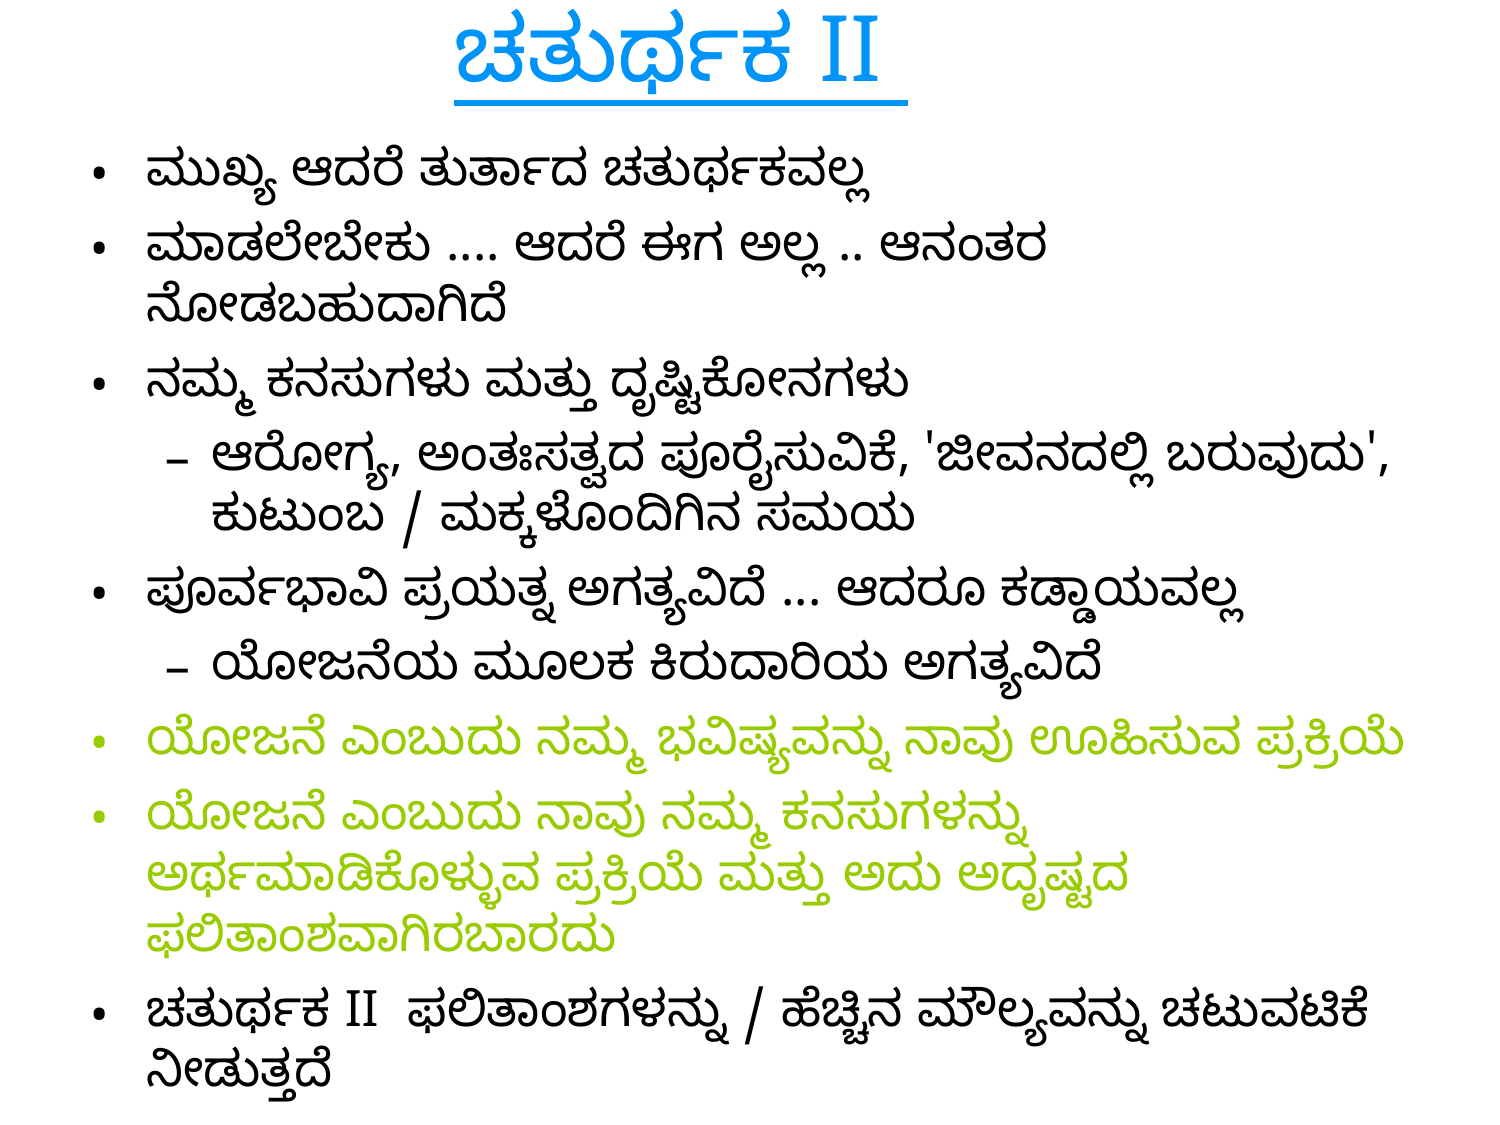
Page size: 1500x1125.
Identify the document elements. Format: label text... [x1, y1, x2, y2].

title ಚತುರ್ಥಕ II [137, 0, 1225, 137]
list ಮುಖ್ಯ ಆದರೆ ತುರ್ತಾದ ಚತುರ್ಥಕವಲ್ಲ ಮಾಡಲೇಬೇಕು .... ಆದರೆ ಈಗ ಅಲ್ಲ .. ಆನಂತರ ನೋಡಬಹುದಾಗಿದೆ ನಮ್ಮ ಕನಸುಗಳು ಮತ್ತು ದೃಷ್ಟಿಕೋನಗಳು ಆರೋಗ್ಯ, ಅಂತಃಸತ್ವದ ಪೂರೈಸುವಿಕೆ, 'ಜೀವನದಲ್ಲಿ ಬರುವುದು', ಕುಟುಂಬ / ಮಕ್ಕಳೊಂದಿಗಿನ ಸಮಯ ಪೂರ್ವಭಾವಿ ಪ್ರಯತ್ನ ಅಗತ್ಯವಿದೆ ... ಆದರೂ ಕಡ್ಡಾಯವಲ್ಲ ಯೋಜನೆಯ ಮೂಲಕ ಕಿರುದಾರಿಯ ಅಗತ್ಯವಿದೆ ಯೋಜನೆ ಎಂಬುದು ನಮ್ಮ ಭವಿಷ್ಯವನ್ನು ನಾವು ಊಹಿಸುವ ಪ್ರಕ್ರಿಯೆ ಯೋಜನೆ ಎಂಬುದು ನಾವು ನಮ್ಮ ಕನಸುಗಳನ್ನು ಅರ್ಥಮಾಡಿಕೊಳ್ಳುವ ಪ್ರಕ್ರಿಯೆ ಮತ್ತು ಅದು ಅದೃಷ್ಟದ ಫಲಿತಾಂಶವಾಗಿರಬಾರದು ಚತುರ್ಥಕ II ಫಲಿತಾಂಶಗಳನ್ನು / ಹೆಚ್ಚಿನ ಮೌಲ್ಯವನ್ನು ಚಟುವಟಿಕೆ ನೀಡುತ್ತದೆ [75, 137, 1426, 1122]
